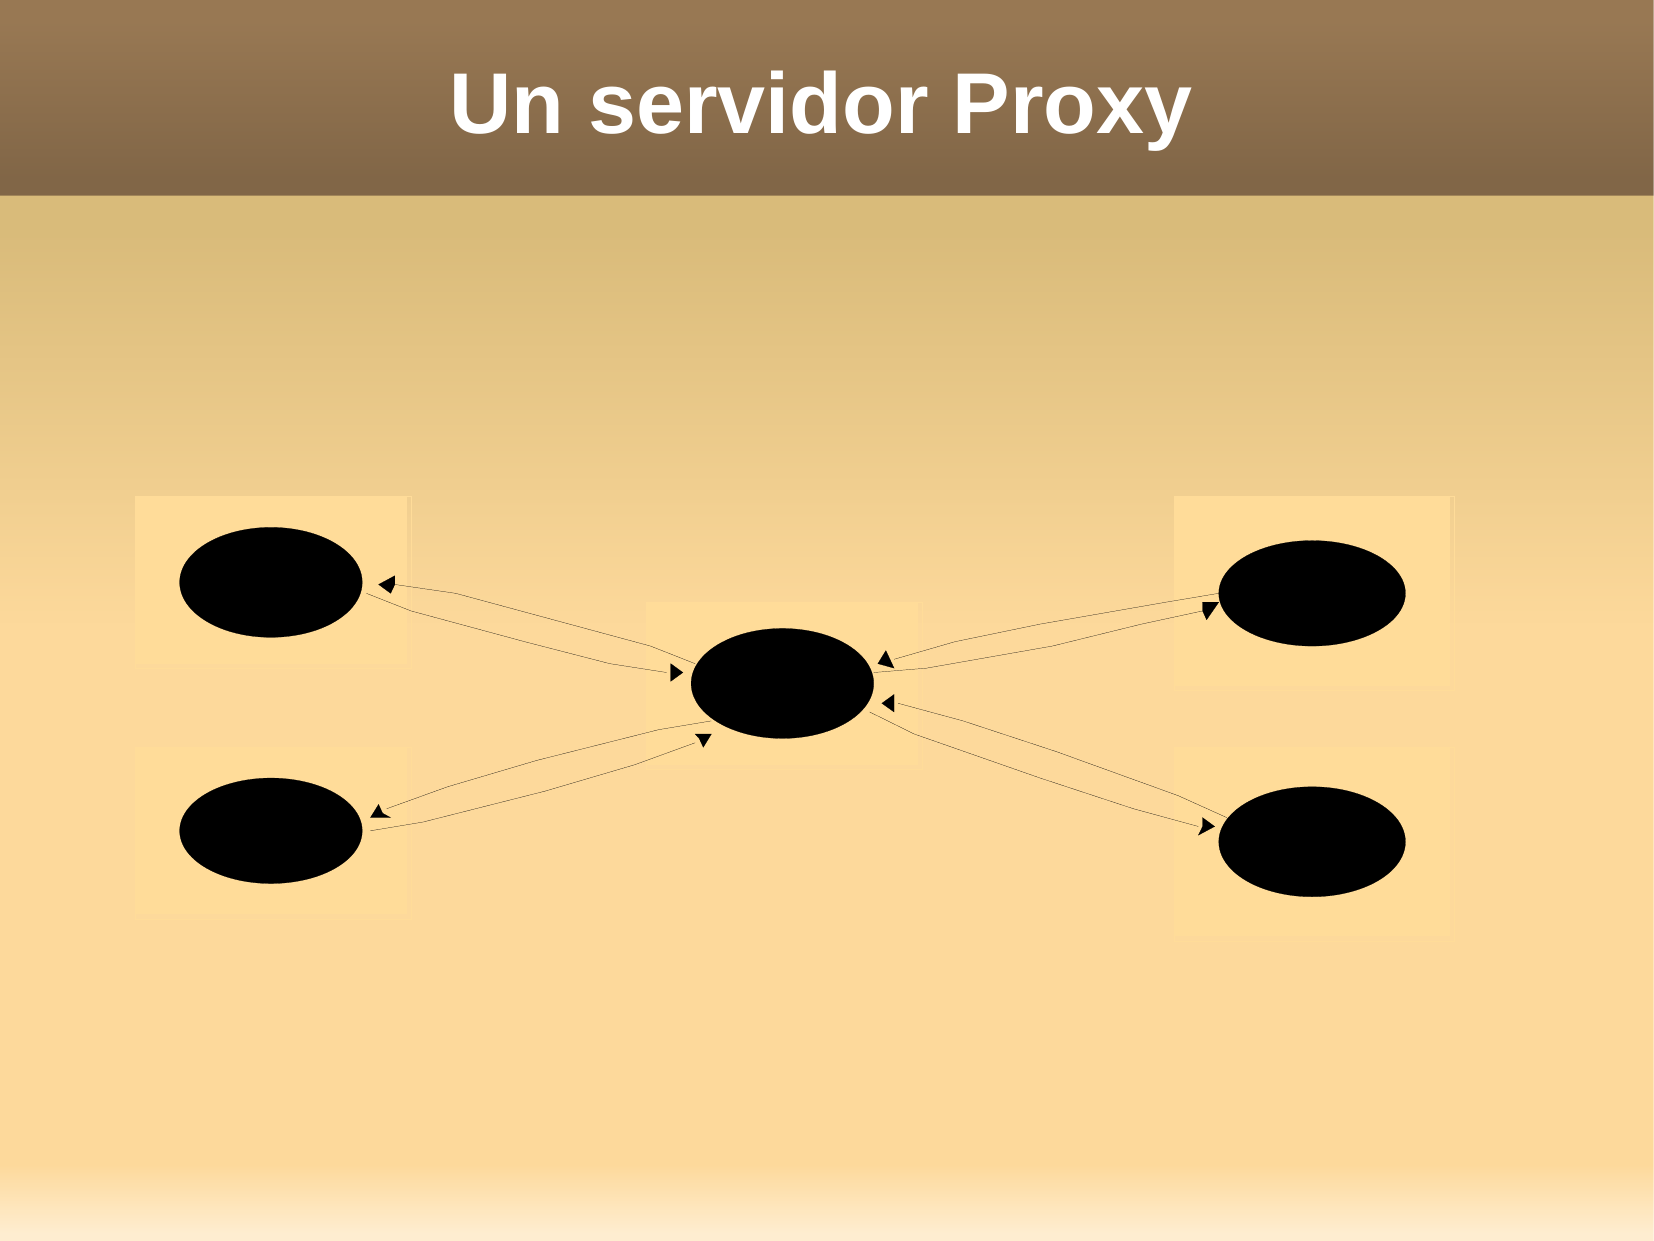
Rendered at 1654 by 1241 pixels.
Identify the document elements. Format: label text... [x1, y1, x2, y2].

picture [0, 0, 1654, 1241]
title Un servidor Proxy [76, 0, 1565, 208]
